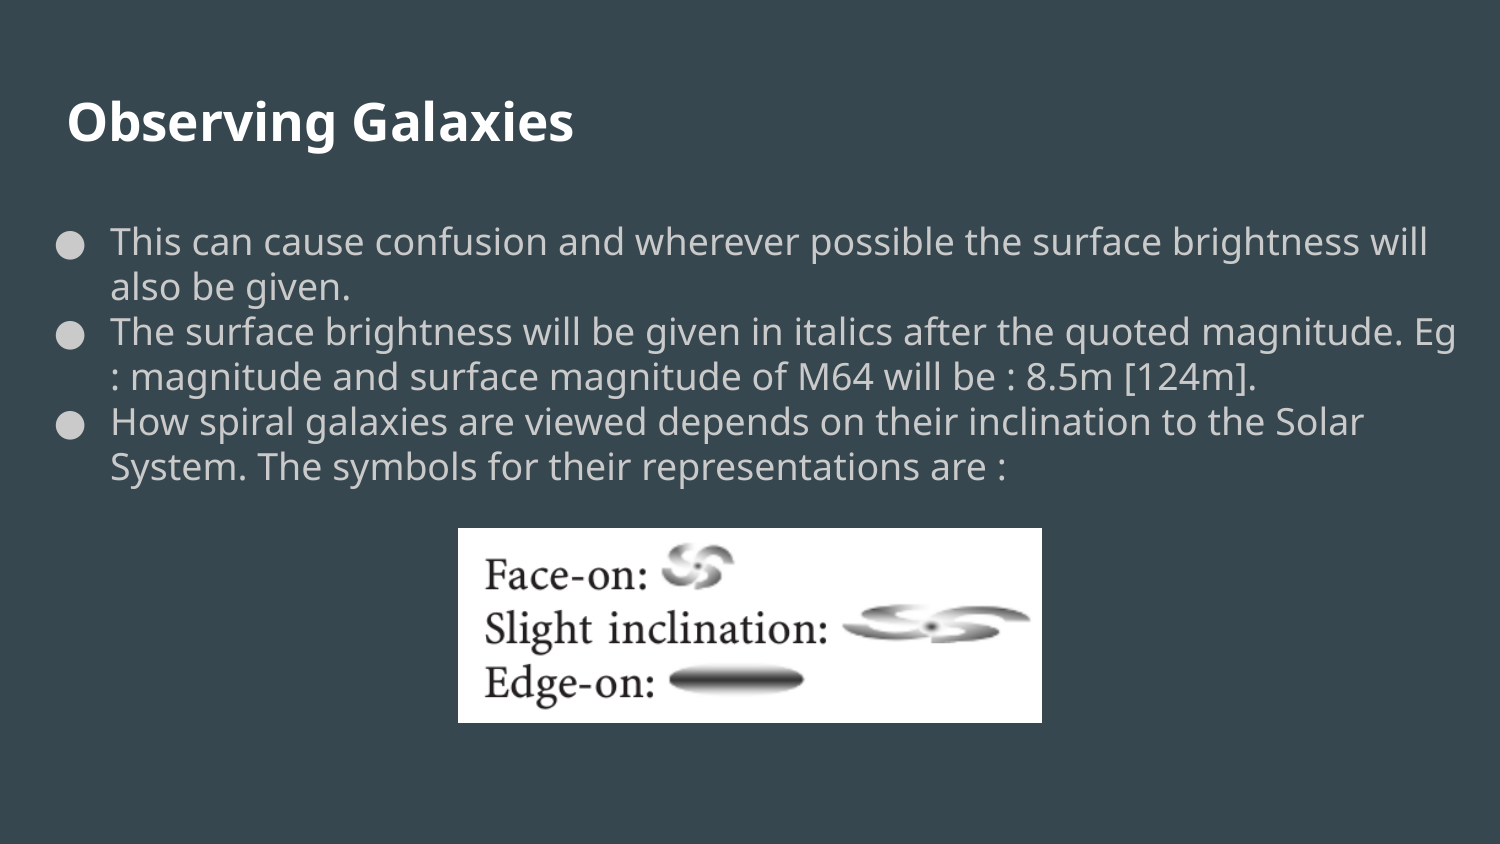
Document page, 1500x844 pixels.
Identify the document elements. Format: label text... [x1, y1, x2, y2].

picture [458, 528, 1042, 723]
title Observing Galaxies [51, 72, 1449, 167]
text_box This can cause confusion and wherever possible the surface brightness will also be given. The surface brightness will be given in italics after the quoted magnitude. Eg : magnitude and surface magnitude of M64 will be : 8.5m [124m]. How spiral galaxies are viewed depends on their inclination to the Solar System. The symbols for their representations are : [20, 203, 1480, 504]
